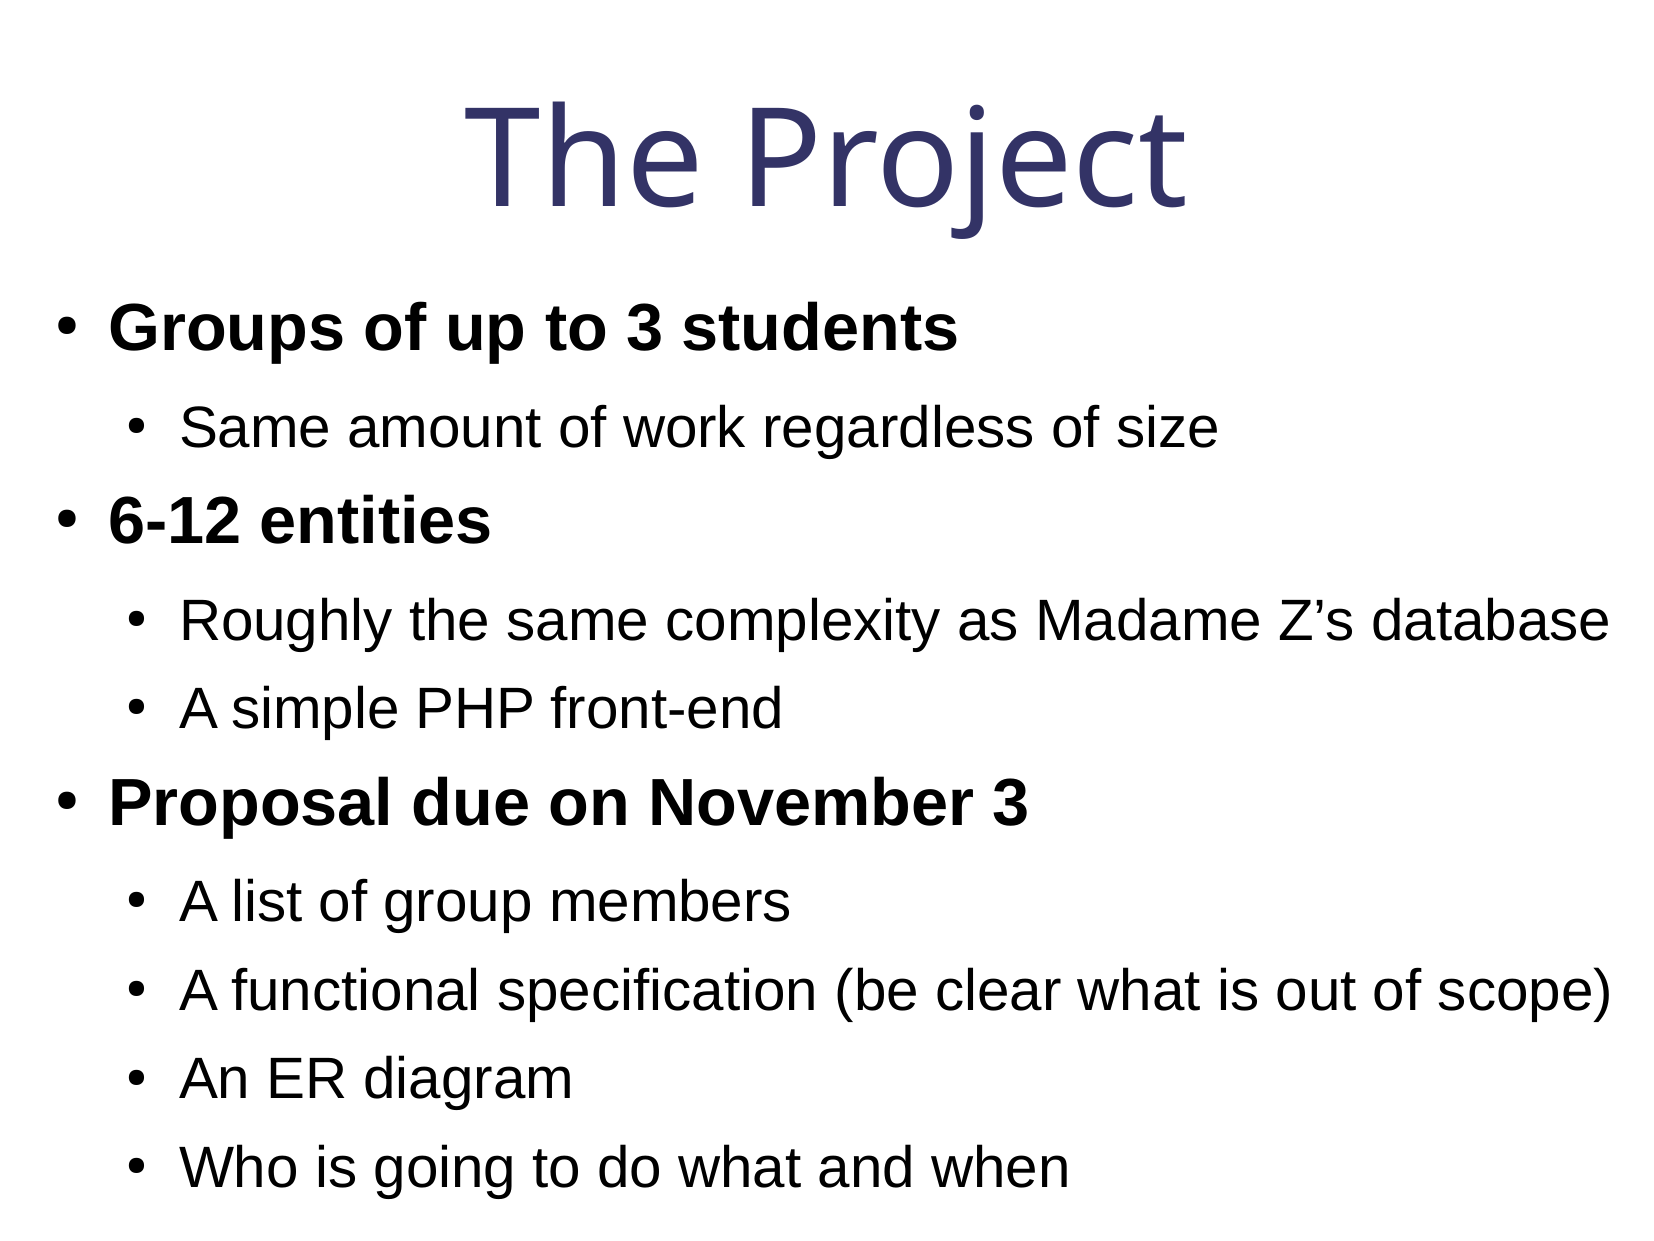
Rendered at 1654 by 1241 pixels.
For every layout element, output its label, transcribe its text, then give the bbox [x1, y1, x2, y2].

list Groups of up to 3 students Same amount of work regardless of size 6-12 entities Roughly the same complexity as Madame Z’s database A simple PHP front-end Proposal due on November 3 A list of group members A functional specification (be clear what is out of scope) An ER diagram Who is going to do what and when [37, 290, 1654, 1201]
title The Project [82, 49, 1571, 257]
